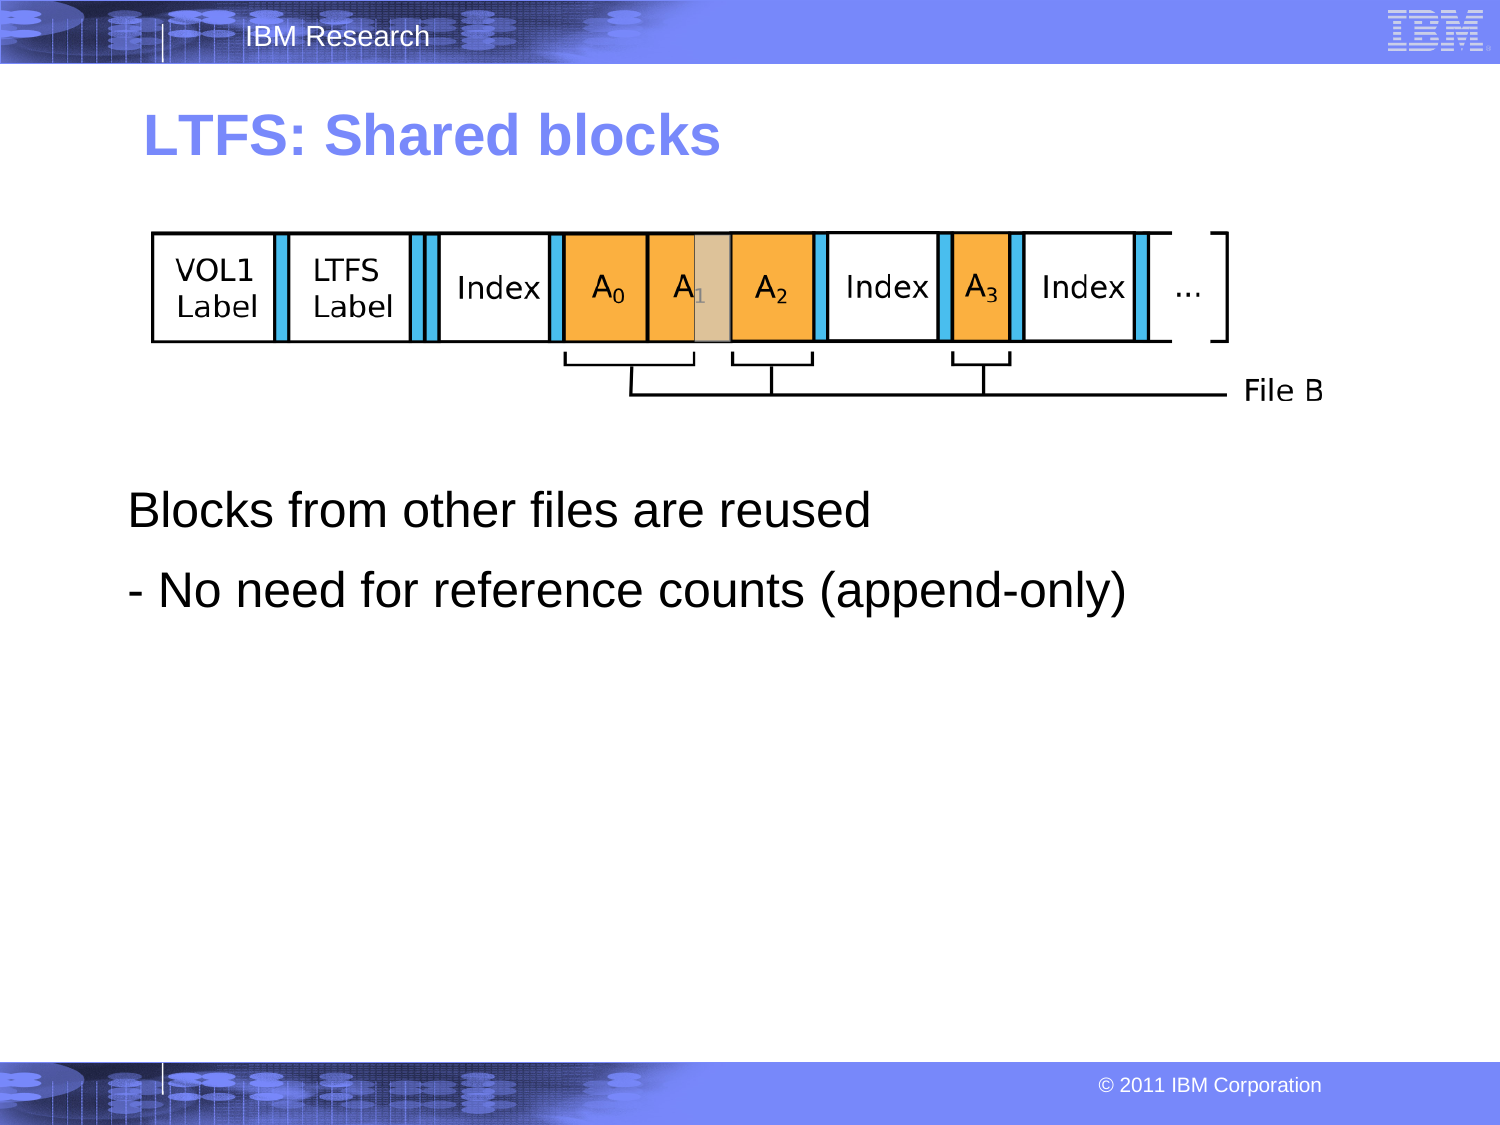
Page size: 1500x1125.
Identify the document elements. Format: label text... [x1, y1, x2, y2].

title LTFS: Shared blocks [128, 87, 1480, 181]
picture [0, 1063, 1500, 1125]
list Blocks from other files are reused - No need for reference counts (append-only) [112, 225, 1483, 1046]
picture [1, 1, 1500, 63]
